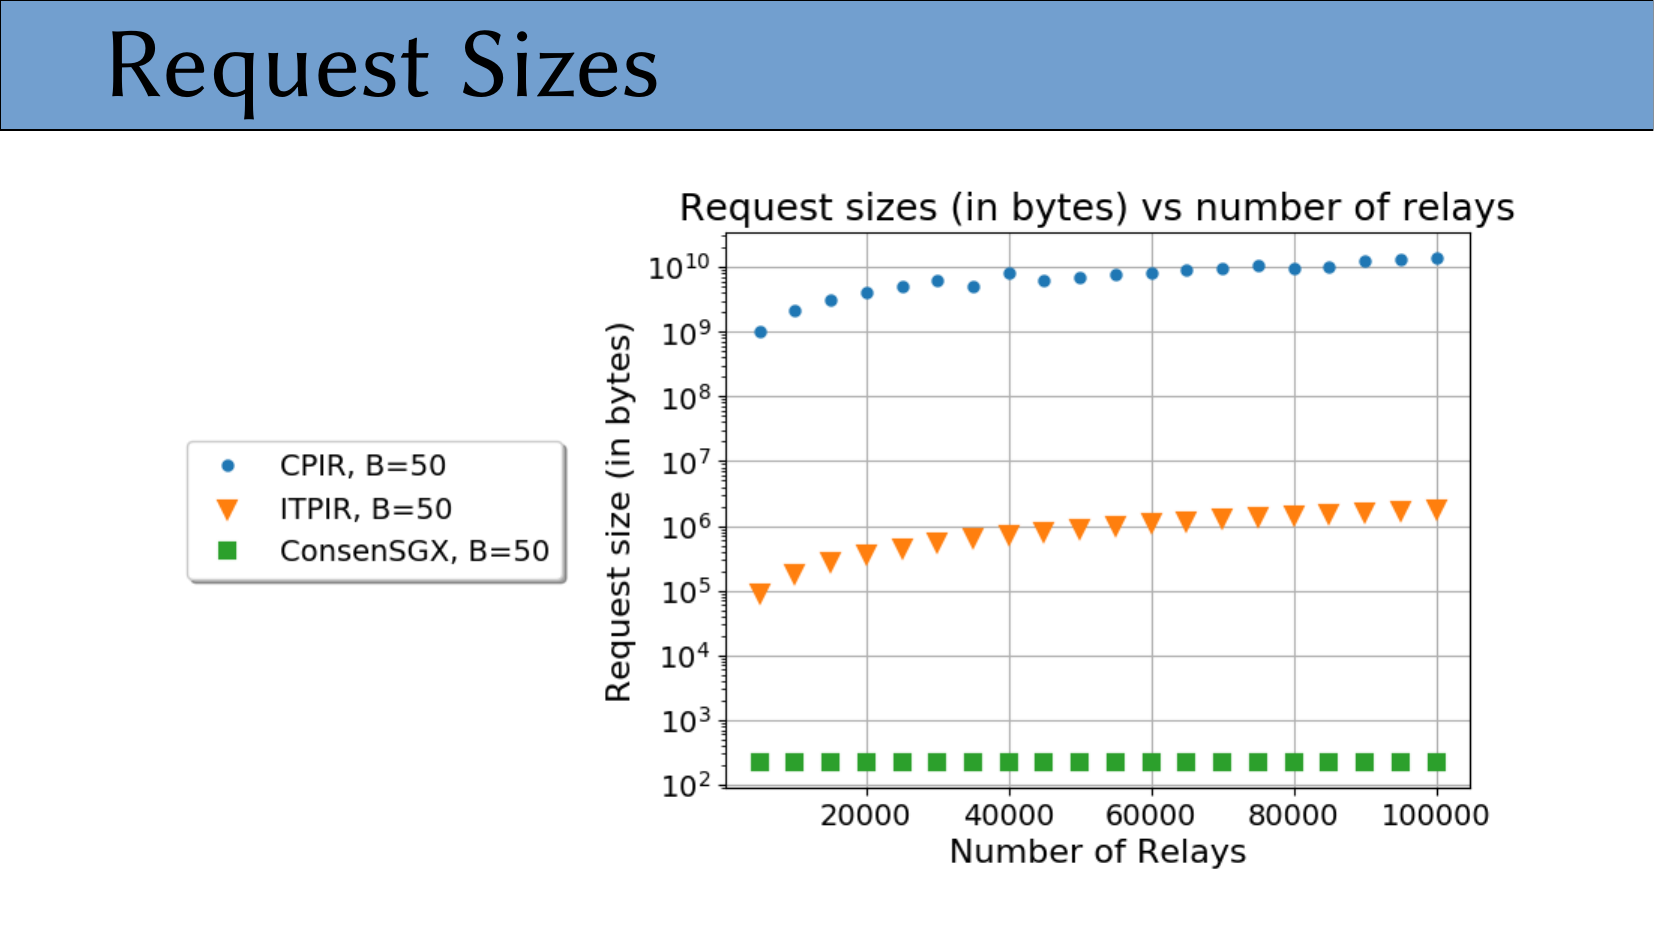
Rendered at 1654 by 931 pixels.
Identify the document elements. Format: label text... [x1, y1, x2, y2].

picture [172, 177, 1530, 884]
text_box Request Sizes [88, 0, 1654, 131]
text_box [0, 0, 88, 130]
